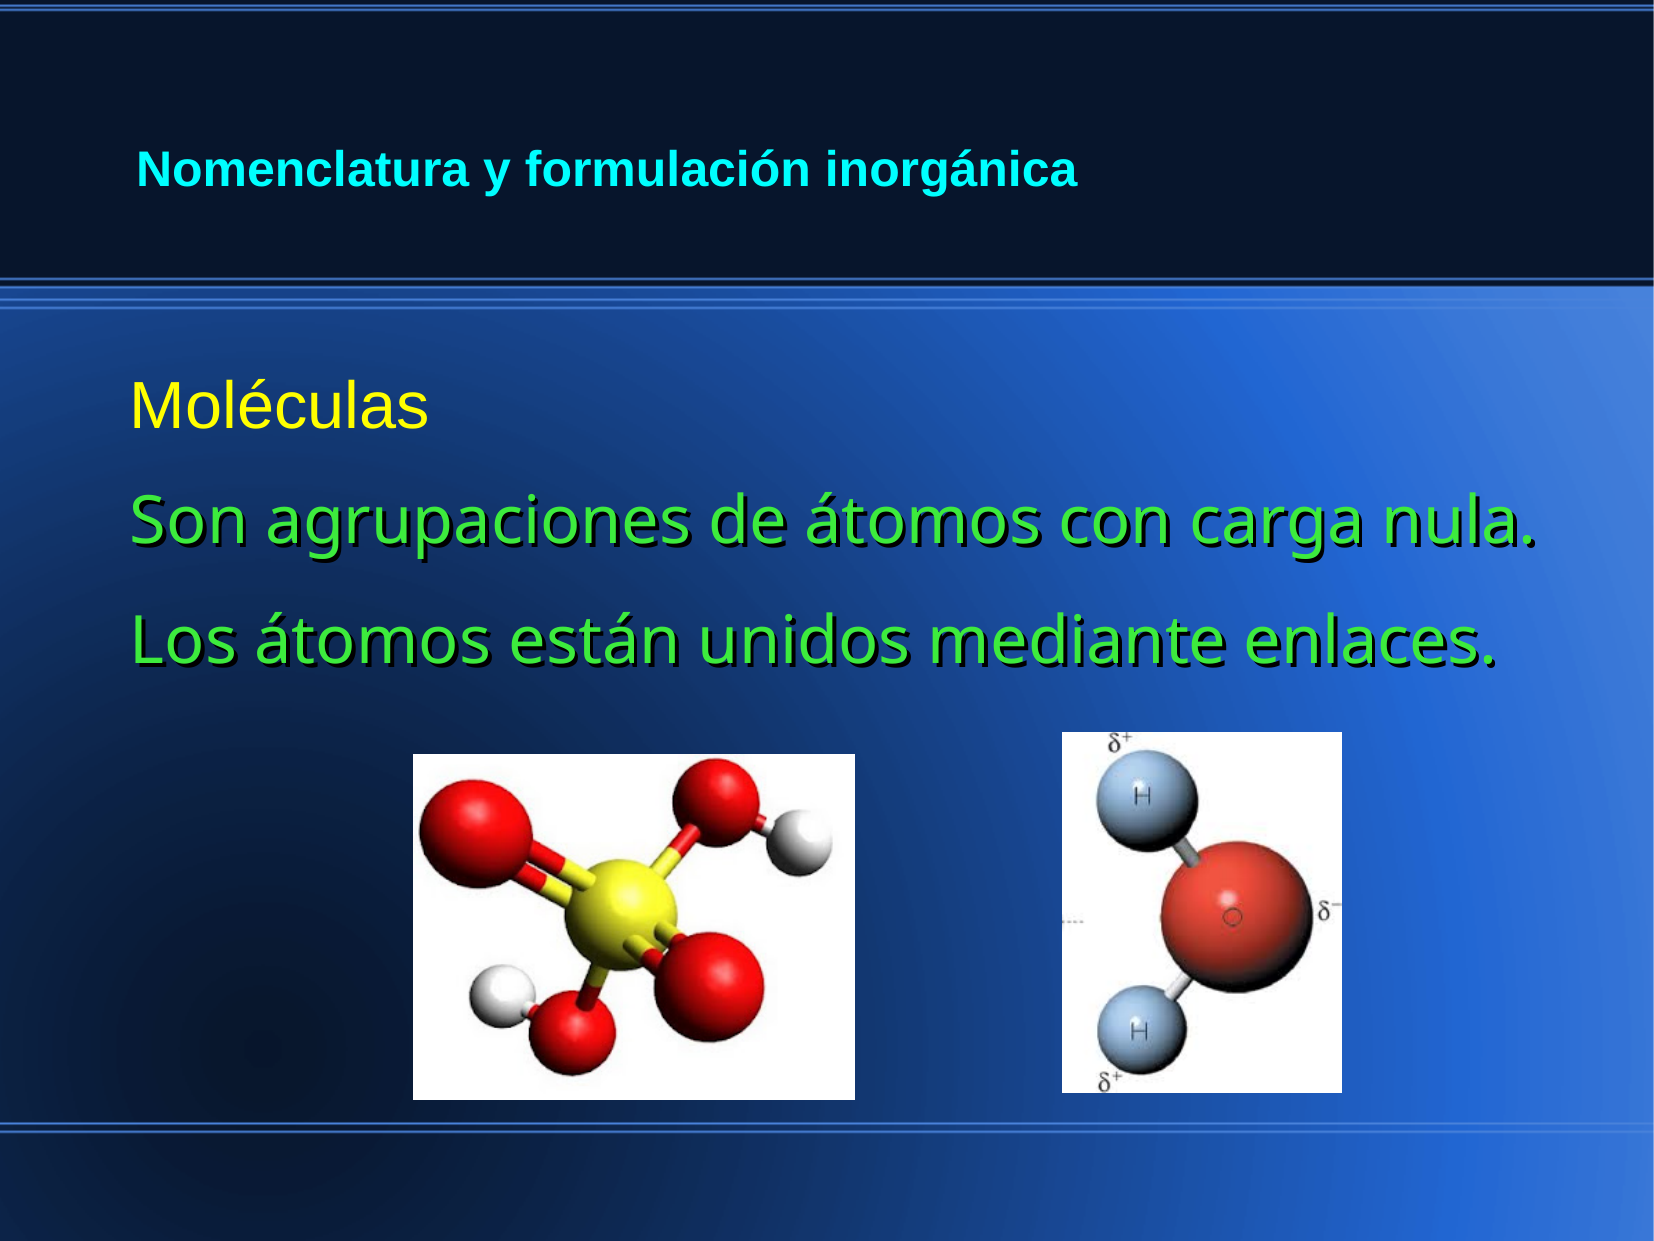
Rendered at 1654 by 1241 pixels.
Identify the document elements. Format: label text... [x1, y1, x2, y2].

list Moléculas [59, 368, 532, 443]
title Nomenclatura y formulación inorgánica [32, 118, 1182, 220]
picture [0, 0, 1654, 1241]
text_box Son agrupaciones de átomos con carga nula. Los átomos están unidos mediante enlaces. [59, 472, 1625, 735]
